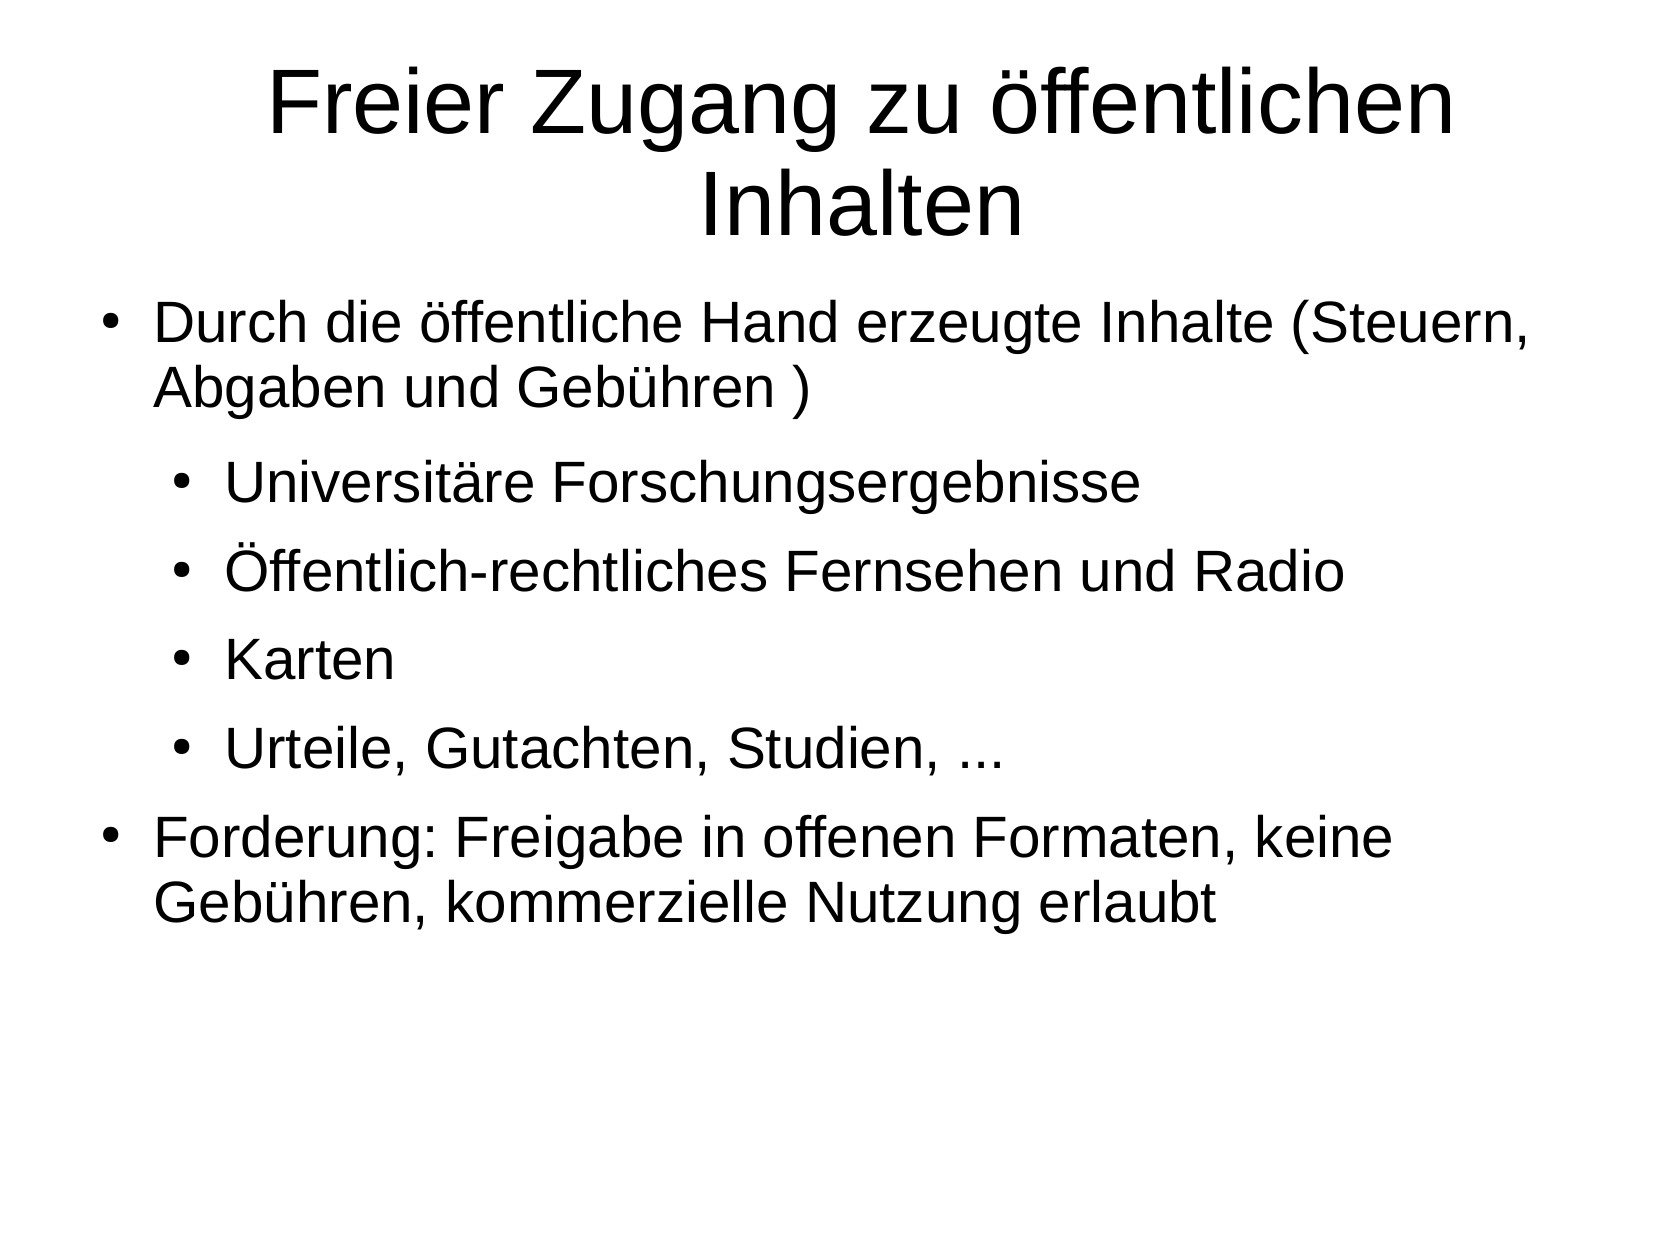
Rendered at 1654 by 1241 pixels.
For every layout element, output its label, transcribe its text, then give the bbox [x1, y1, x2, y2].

title Freier Zugang zu öffentlichen Inhalten [82, 49, 1571, 257]
list Durch die öffentliche Hand erzeugte Inhalte (Steuern, Abgaben und Gebühren ) Universitäre Forschungsergebnisse Öffentlich-rechtliches Fernsehen und Radio Karten Urteile, Gutachten, Studien, ... Forderung: Freigabe in offenen Formaten, keine Gebühren, kommerzielle Nutzung erlaubt [82, 290, 1571, 1109]
